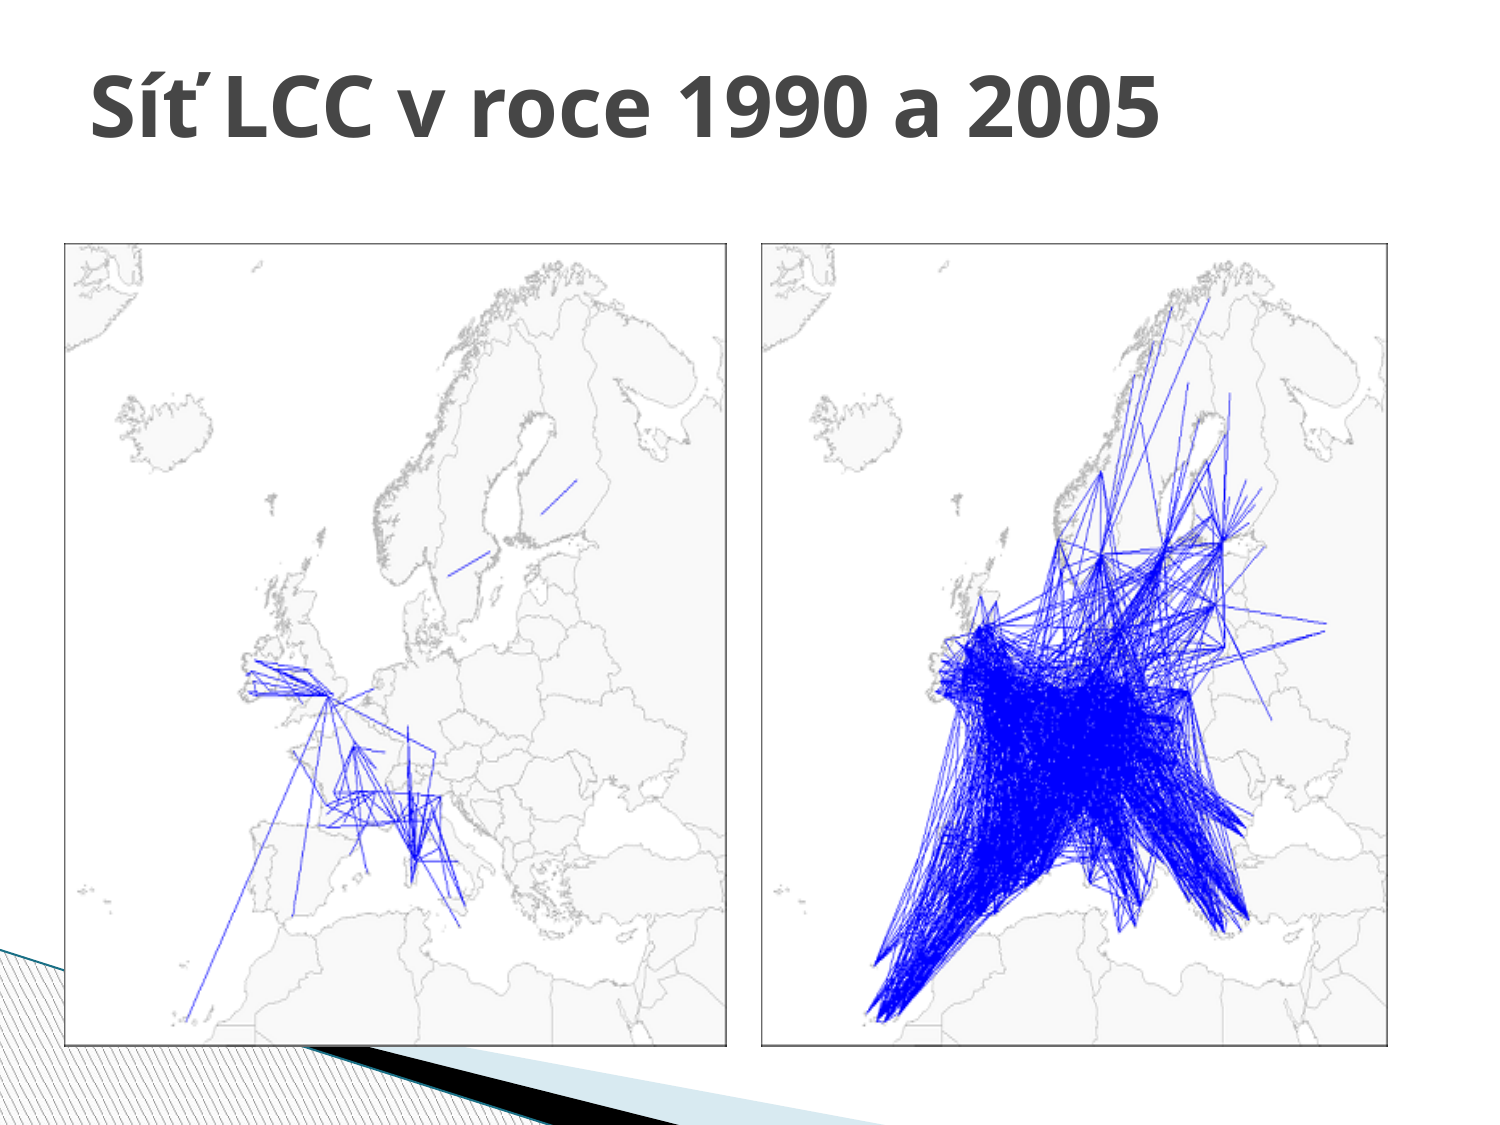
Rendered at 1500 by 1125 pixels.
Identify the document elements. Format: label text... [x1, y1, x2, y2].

title Síť LCC v roce 1990 a 2005 [75, 45, 1425, 233]
picture [0, 243, 727, 1125]
picture [761, 243, 1388, 1047]
